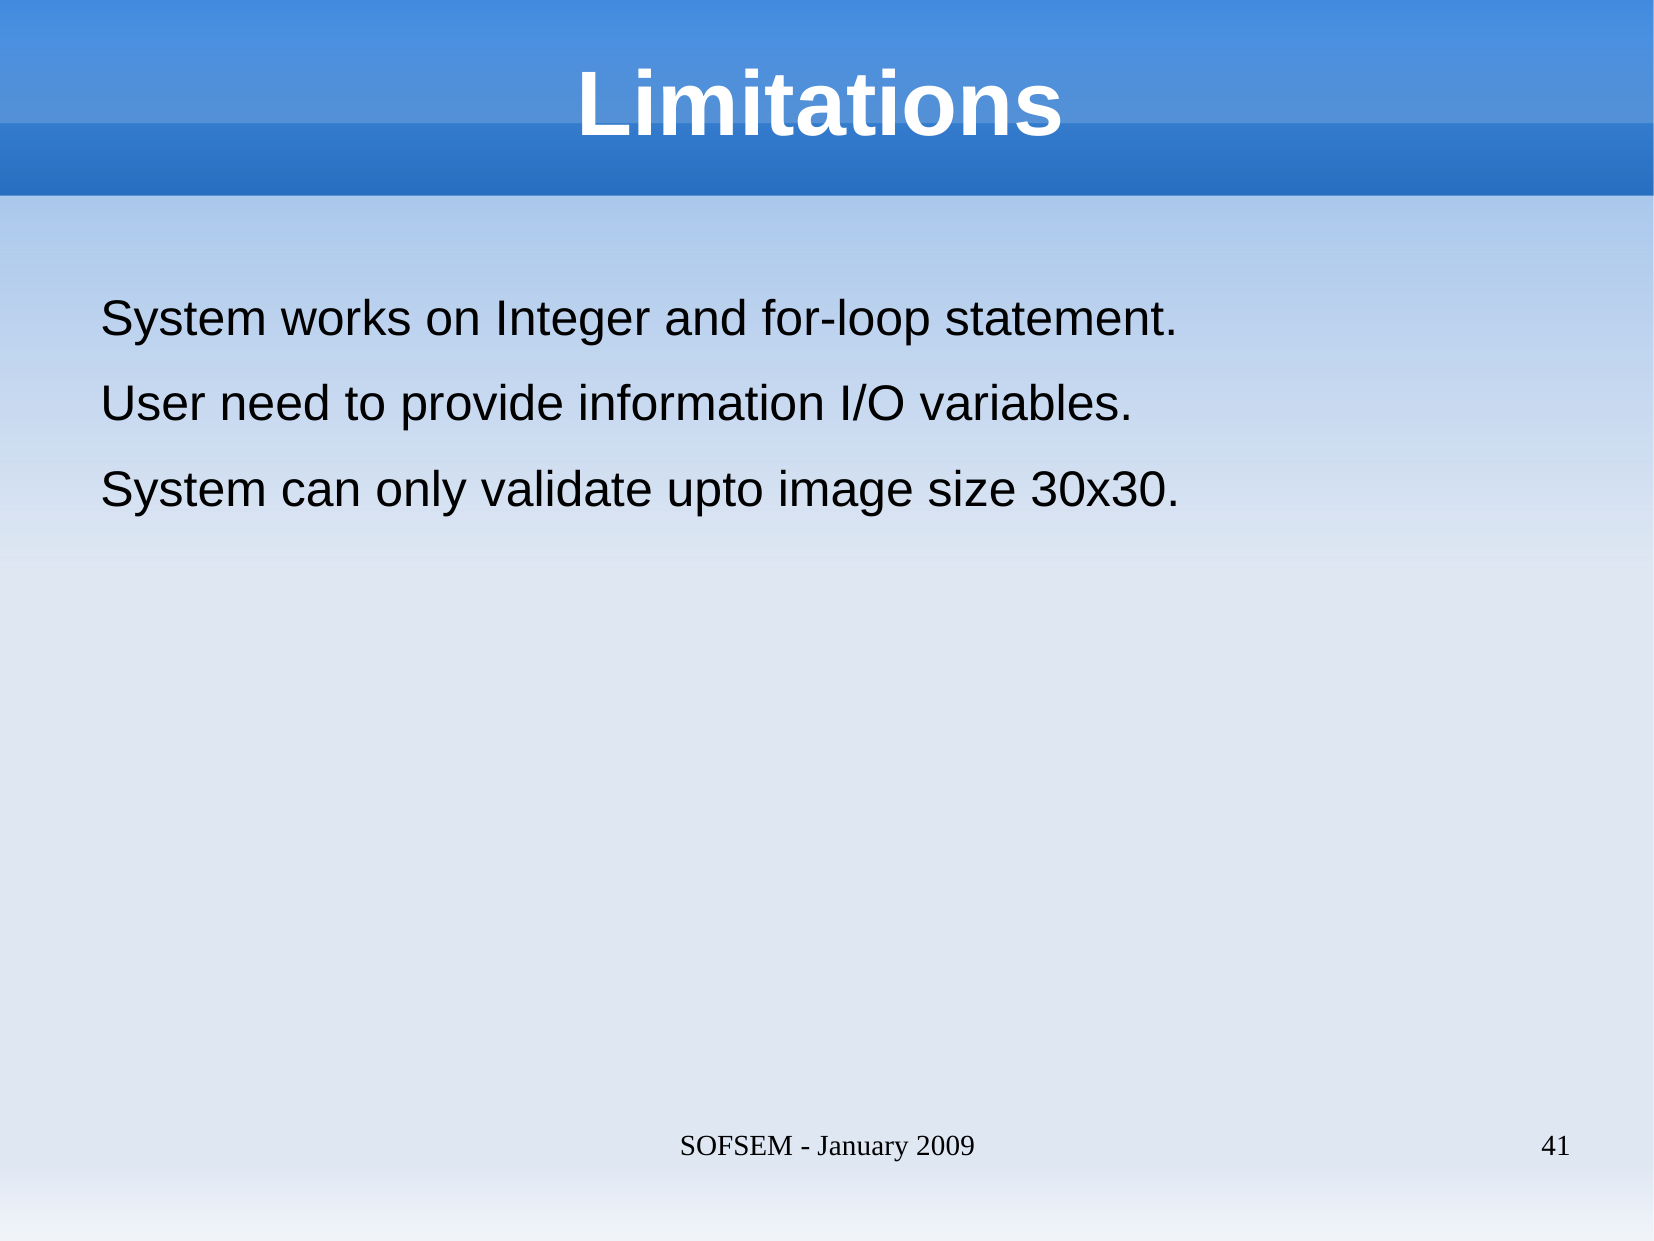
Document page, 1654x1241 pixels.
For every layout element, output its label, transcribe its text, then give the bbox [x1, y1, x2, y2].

list System works on Integer and for-loop statement. User need to provide information I/O variables. System can only validate upto image size 30x30. [82, 290, 1571, 1094]
picture [0, 0, 1654, 1241]
title Limitations [76, 0, 1565, 208]
